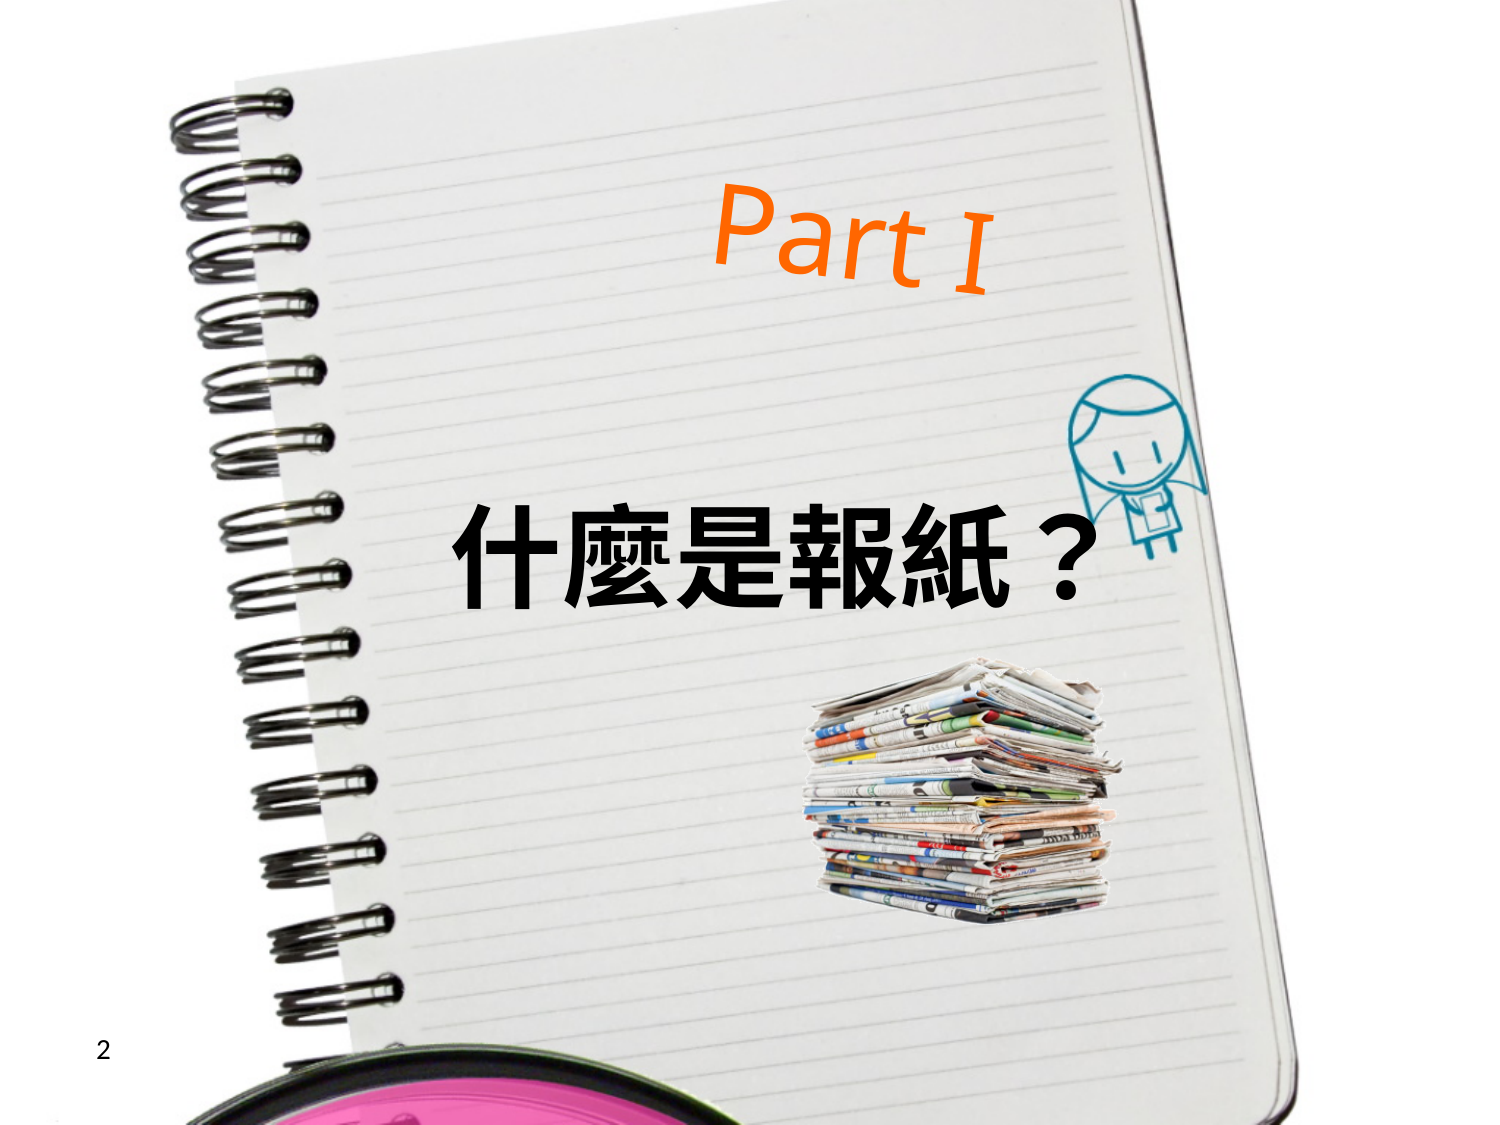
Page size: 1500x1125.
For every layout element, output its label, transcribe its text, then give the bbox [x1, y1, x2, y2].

slide_number <編號> [80, 1023, 431, 1102]
text_box Part I [687, 141, 1102, 339]
text_box 什麼是報紙？ [434, 479, 1140, 630]
picture [0, 0, 1500, 1125]
